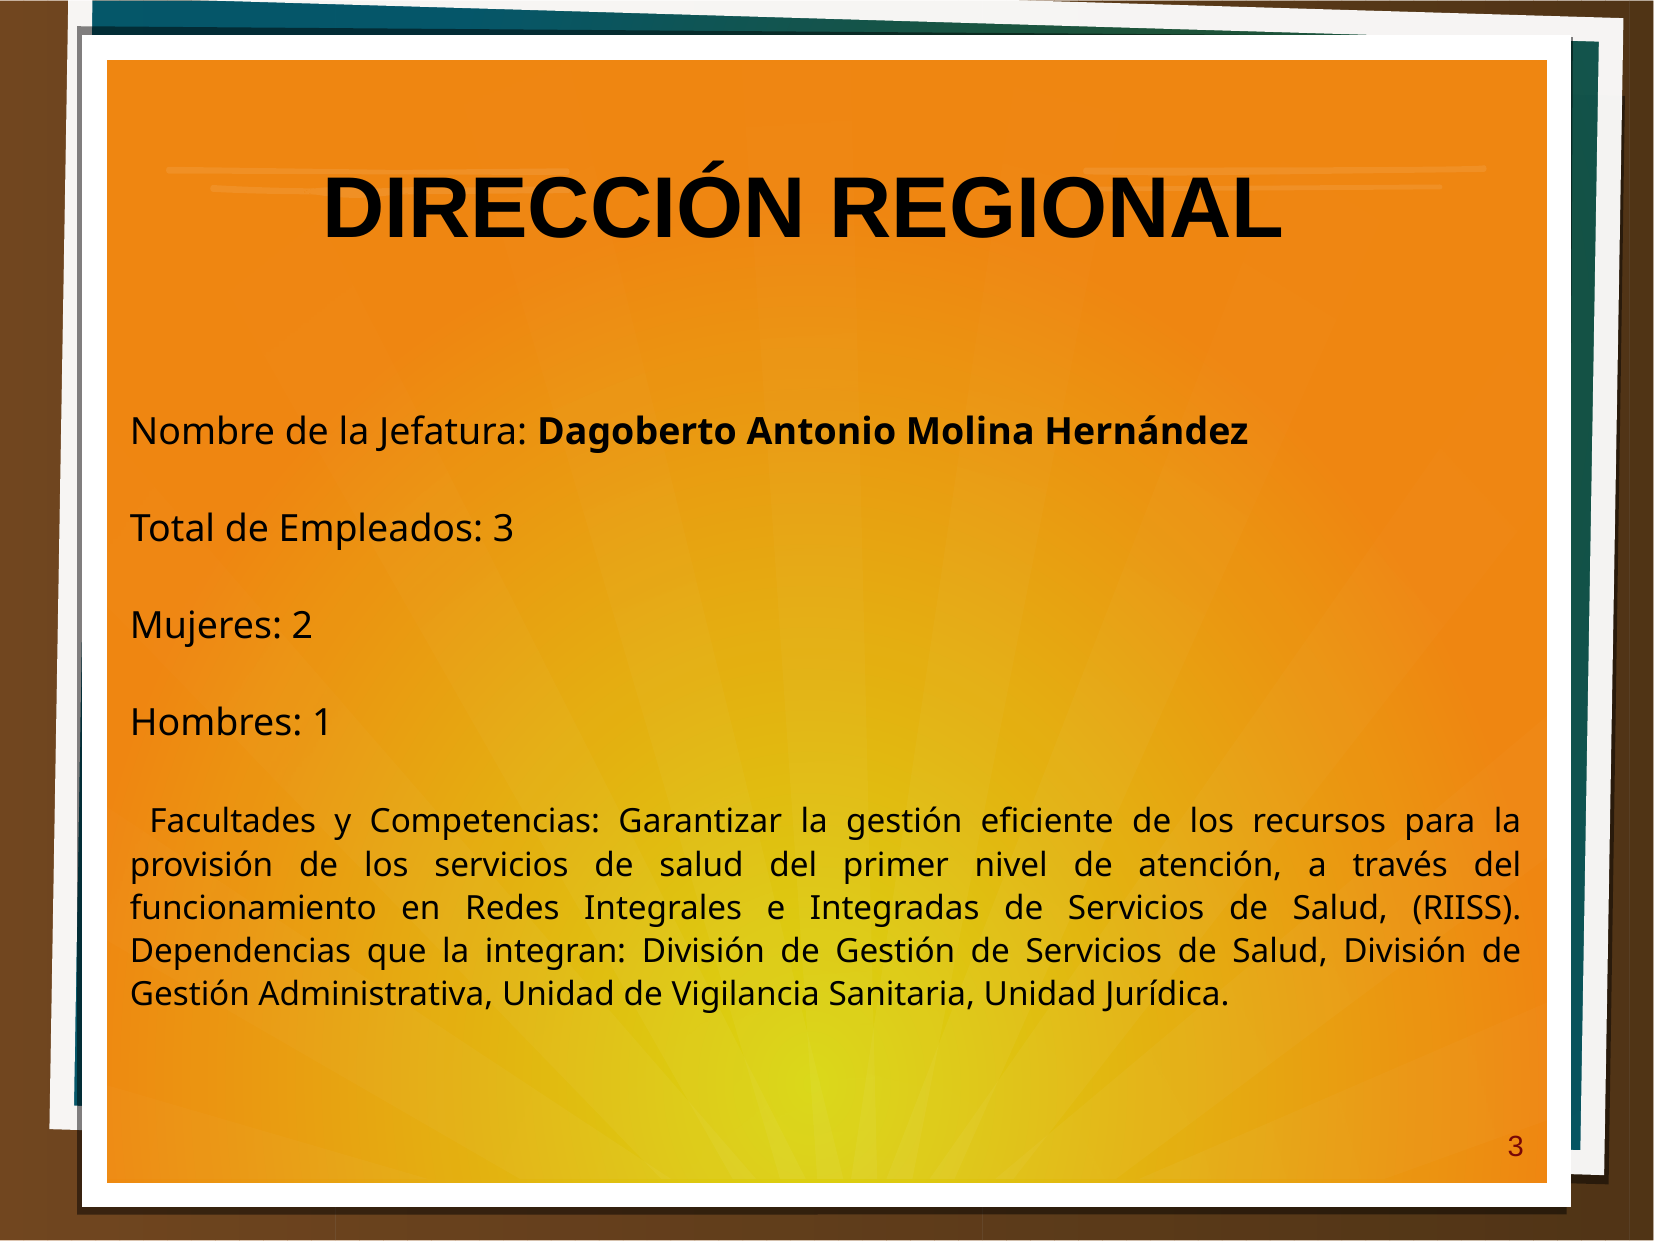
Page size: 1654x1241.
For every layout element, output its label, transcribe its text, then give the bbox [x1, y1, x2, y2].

title DIRECCIÓN REGIONAL [71, 118, 1536, 296]
text_box Nombre de la Jefatura: Dagoberto Antonio Molina Hernández Total de Empleados: 3 Mujeres: 2 Hombres: 1 Facultades y Competencias: Garantizar la gestión eficiente de los recursos para la provisión de los servicios de salud del primer nivel de atención, a través del funcionamiento en Redes Integrales e Integradas de Servicios de Salud, (RIISS). Dependencias que la integran: División de Gestión de Servicios de Salud, División de Gestión Administrativa, Unidad de Vigilancia Sanitaria, Unidad Jurídica. [129, 348, 1524, 1105]
